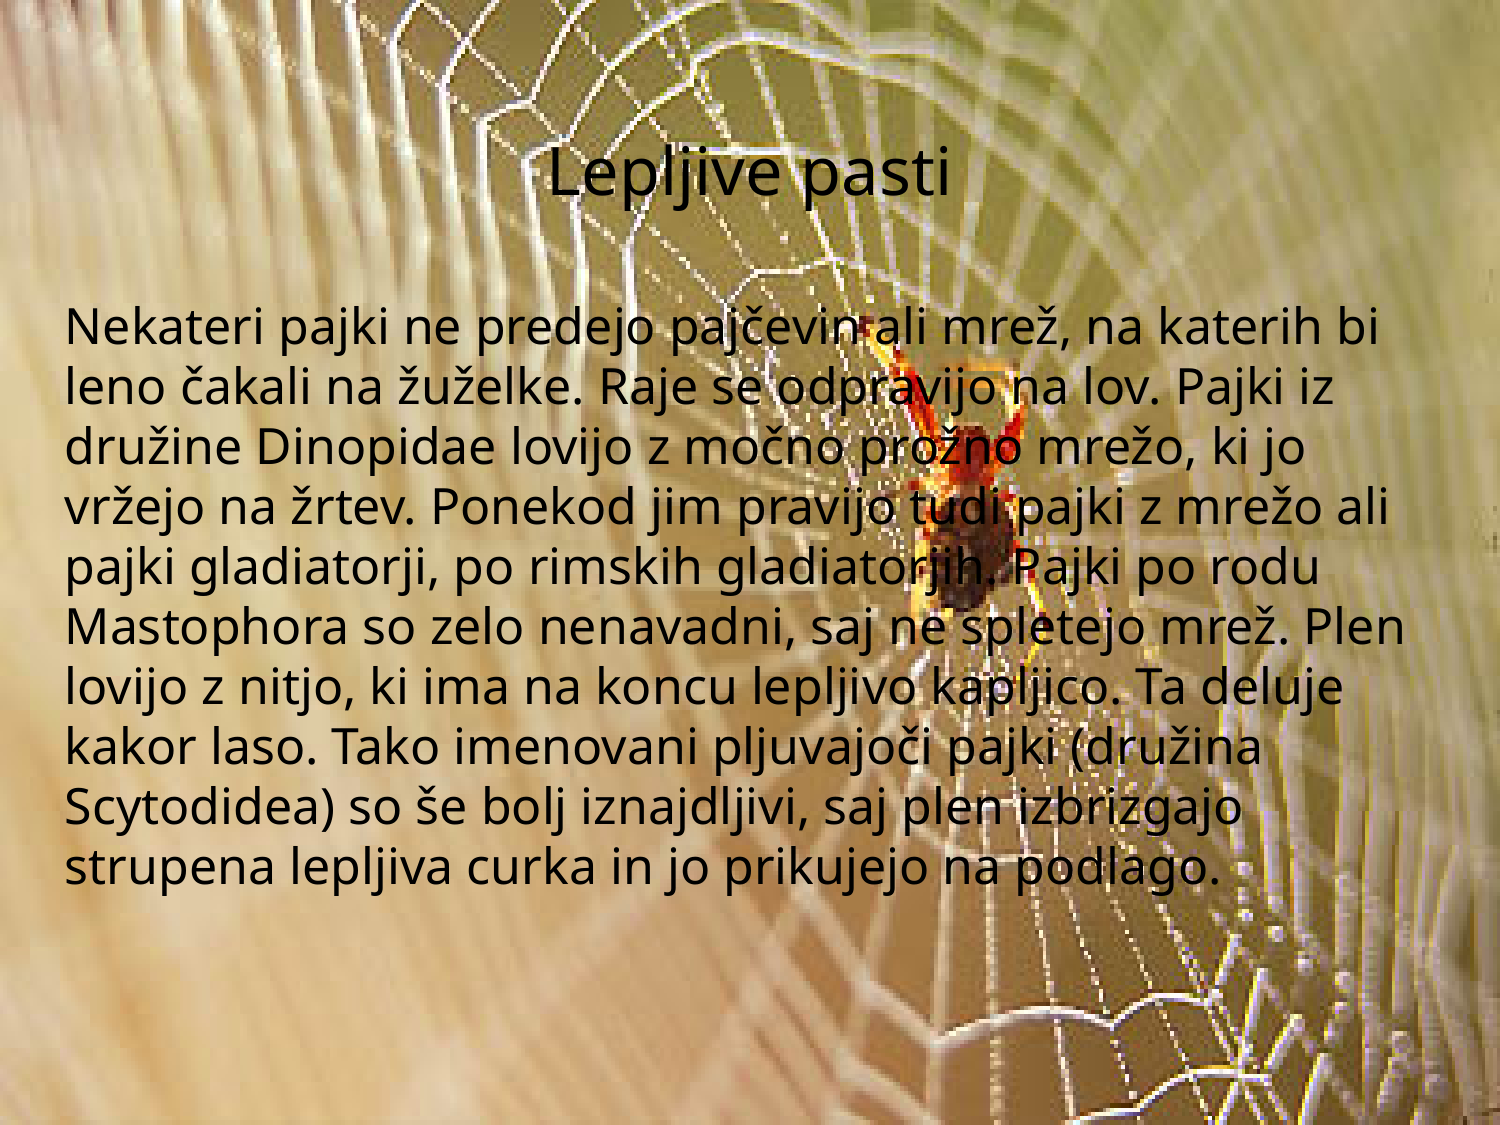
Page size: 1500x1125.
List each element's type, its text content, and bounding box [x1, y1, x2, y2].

text_box Nekateri pajki ne predejo pajčevin ali mrež, na katerih bi leno čakali na žuželke. Raje se odpravijo na lov. Pajki iz družine Dinopidae lovijo z močno prožno mrežo, ki jo vržejo na žrtev. Ponekod jim pravijo tudi pajki z mrežo ali pajki gladiatorji, po rimskih gladiatorjih. Pajki po rodu Mastophora so zelo nenavadni, saj ne spletejo mrež. Plen lovijo z nitjo, ki ima na koncu lepljivo kapljico. Ta deluje kakor laso. Tako imenovani pljuvajoči pajki (družina Scytodidea) so še bolj iznajdljivi, saj plen izbrizgajo strupena lepljiva curka in jo prikujejo na podlago. [50, 287, 1450, 963]
title Lepljive pasti [112, 99, 1388, 238]
picture [0, 0, 1500, 1125]
